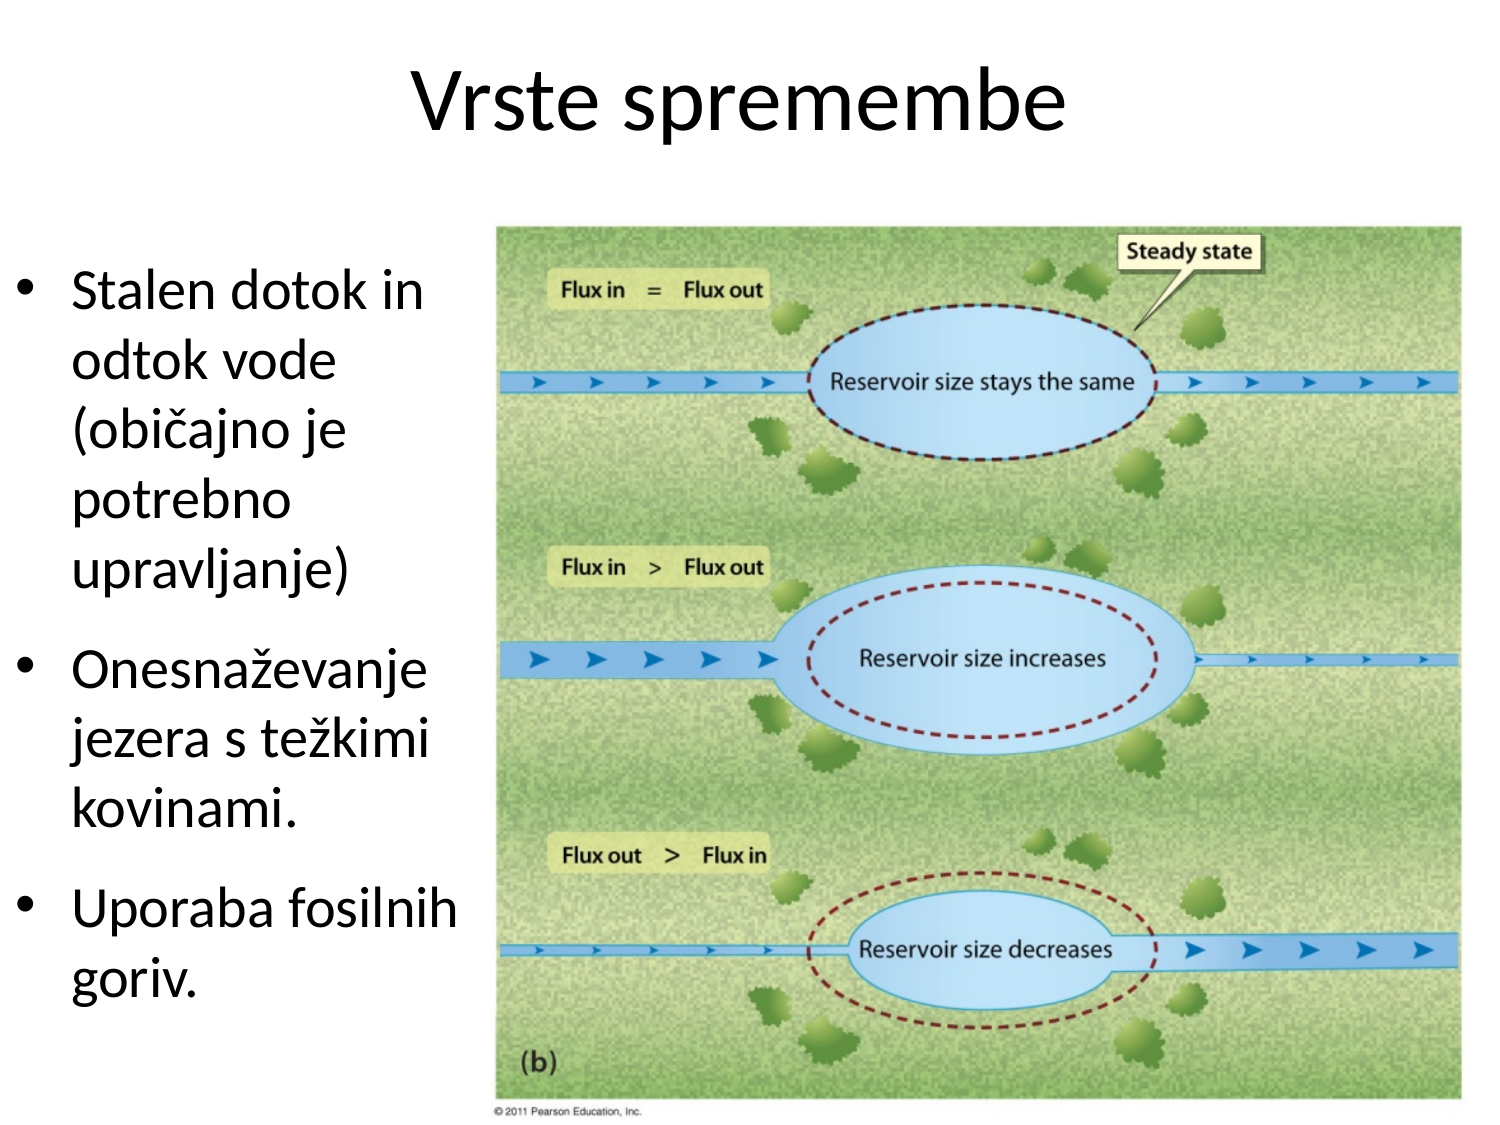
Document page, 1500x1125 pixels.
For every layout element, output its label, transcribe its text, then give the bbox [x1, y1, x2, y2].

list Stalen dotok in odtok vode (običajno je potrebno upravljanje) Onesnaževanje jezera s težkimi kovinami. Uporaba fosilnih goriv. [0, 243, 490, 1125]
picture [490, 221, 1467, 1125]
title Vrste spremembe [64, 0, 1415, 188]
